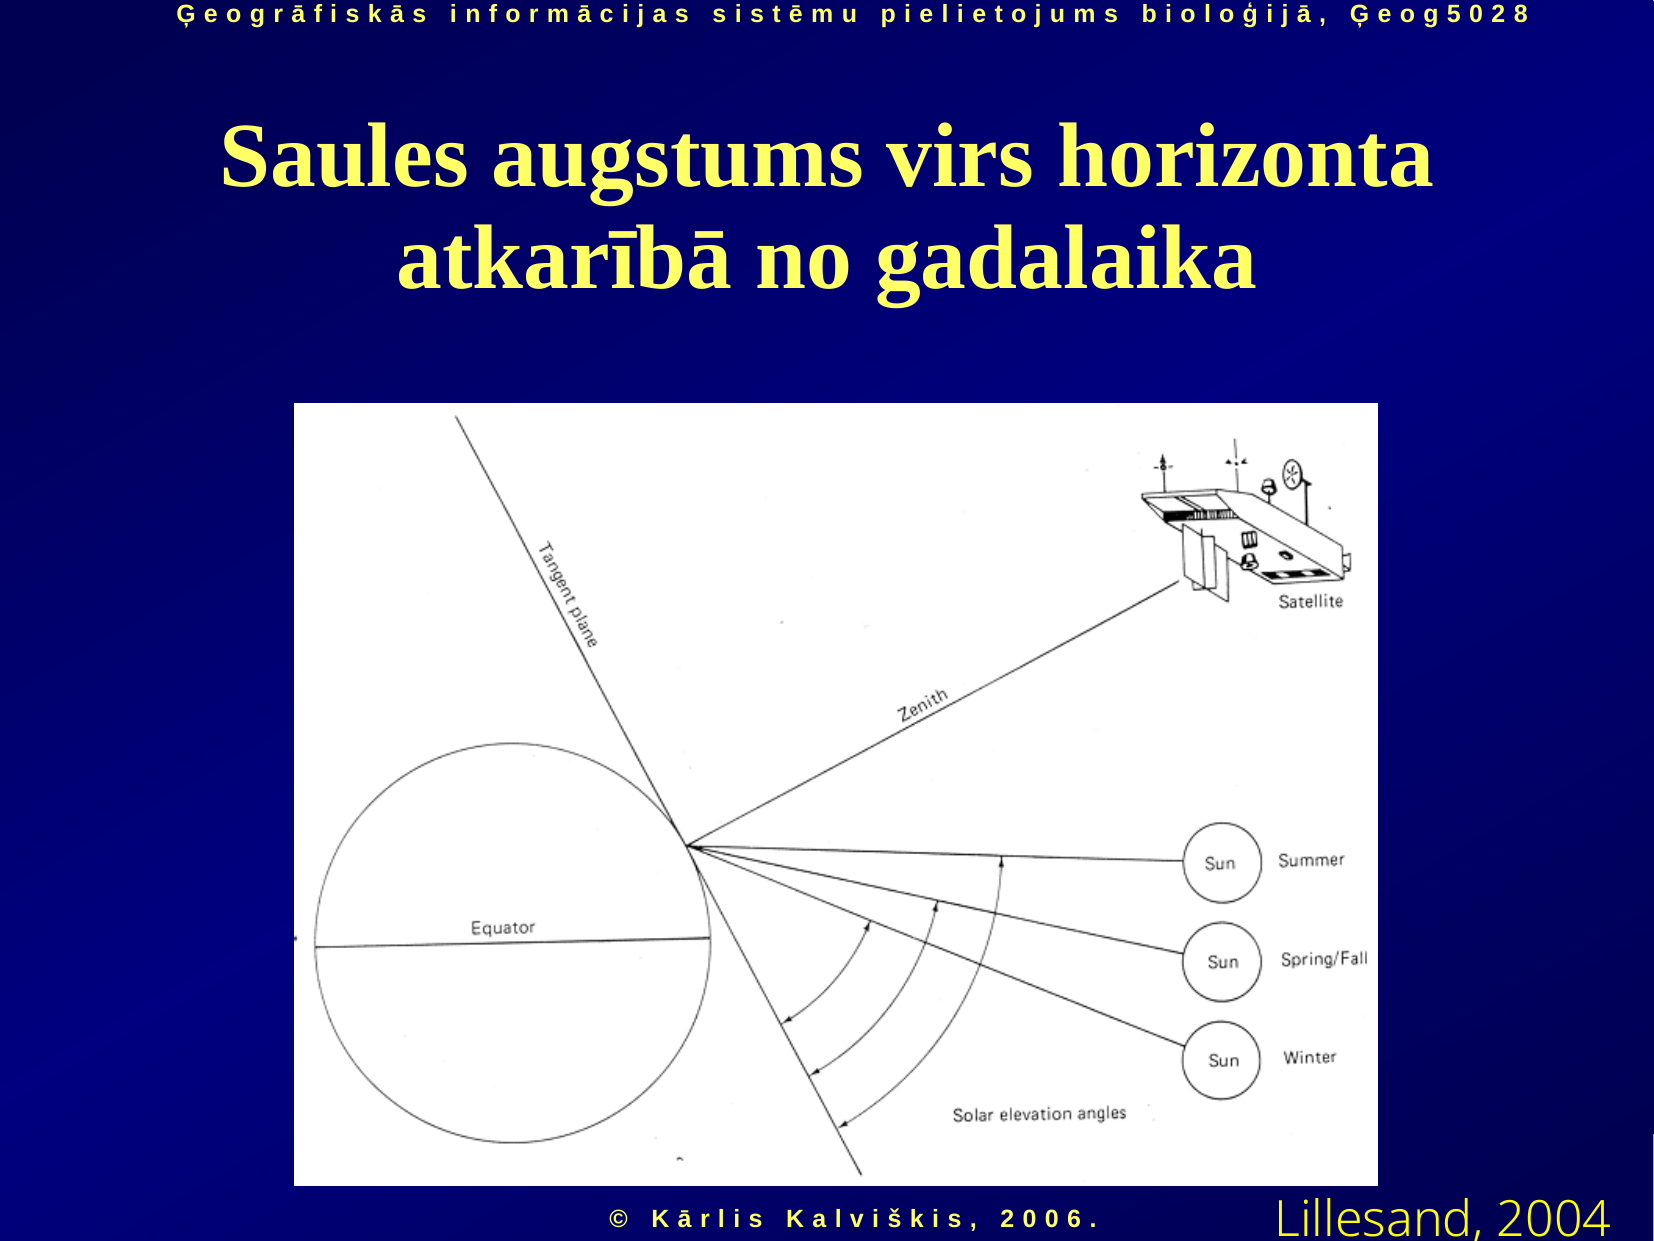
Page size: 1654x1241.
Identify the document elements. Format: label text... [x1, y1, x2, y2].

picture [294, 403, 1378, 1186]
text_box Lillesand, 2004 [1225, 1182, 1654, 1241]
title Saules augstums virs horizonta atkarībā no gadalaika [121, 45, 1534, 368]
